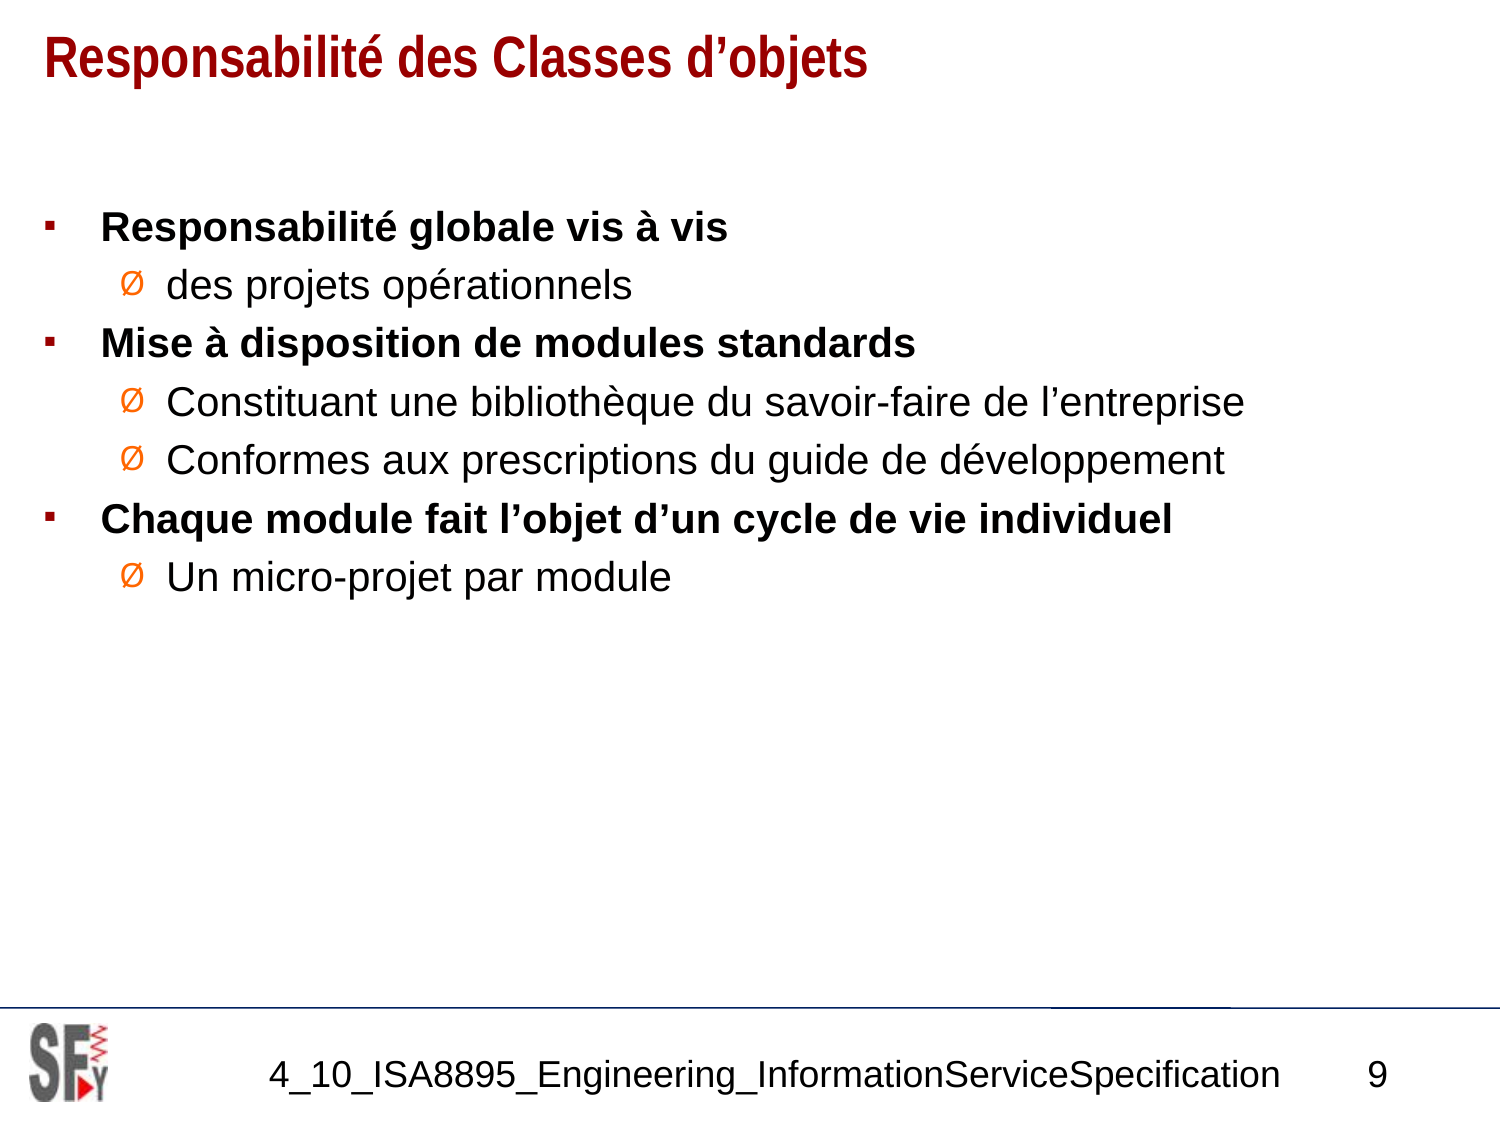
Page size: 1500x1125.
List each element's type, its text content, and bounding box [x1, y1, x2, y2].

list Responsabilité globale vis à vis des projets opérationnels Mise à disposition de modules standards Constituant une bibliothèque du savoir-faire de l’entreprise Conformes aux prescriptions du guide de développement Chaque module fait l’objet d’un cycle de vie individuel Un micro-projet par module [29, 184, 1471, 988]
footer 4_10_ISA8895_Engineering_InformationServiceSpecification [253, 1034, 1336, 1103]
slide_number <numéro> [1352, 1034, 1490, 1103]
picture [29, 1023, 108, 1102]
title Responsabilité des Classes d’objets [29, 12, 1471, 138]
